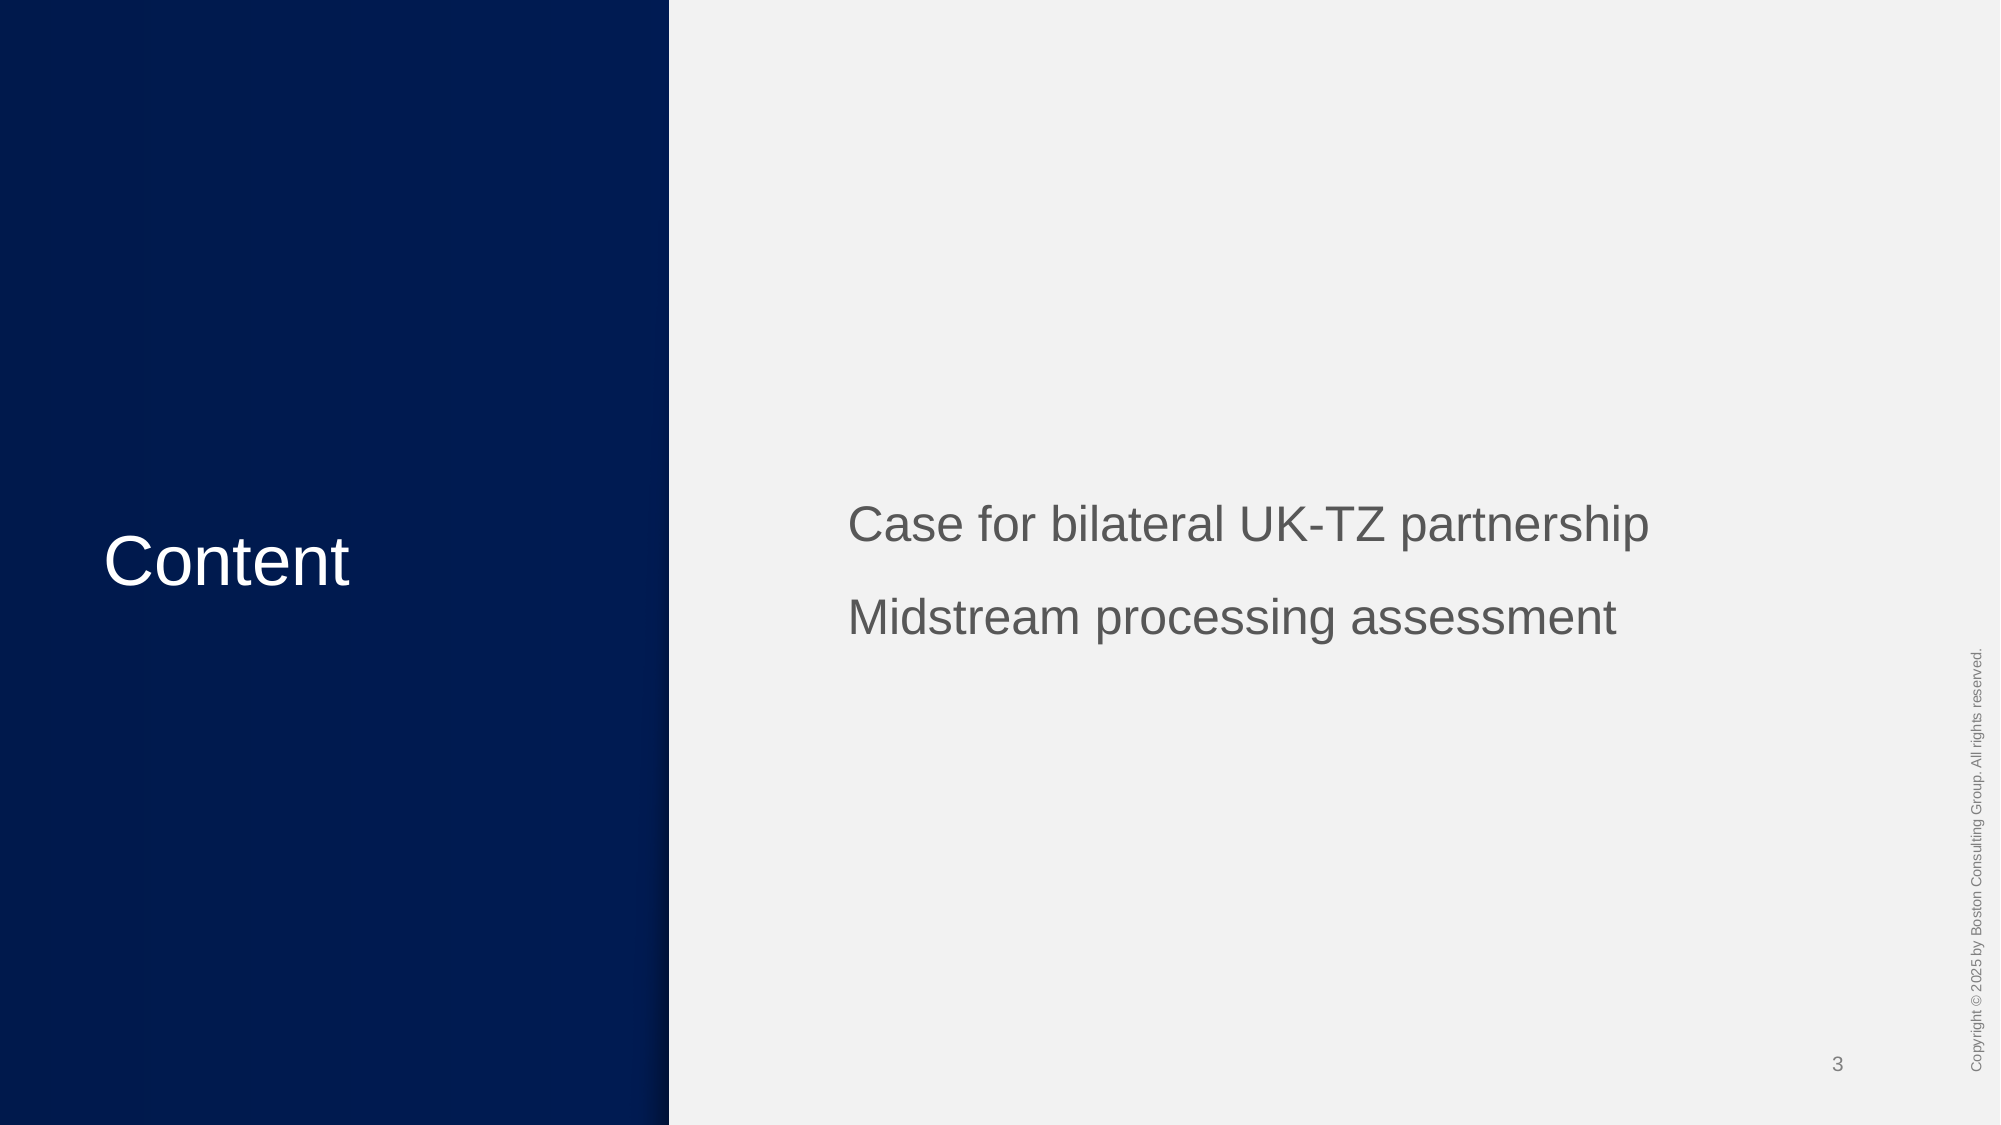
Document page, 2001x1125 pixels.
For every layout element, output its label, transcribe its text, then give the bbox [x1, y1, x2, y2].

text_box Case for bilateral UK-TZ partnership [847, 485, 1659, 547]
text_box Midstream processing assessment [847, 578, 1659, 640]
title Content [103, 439, 617, 686]
